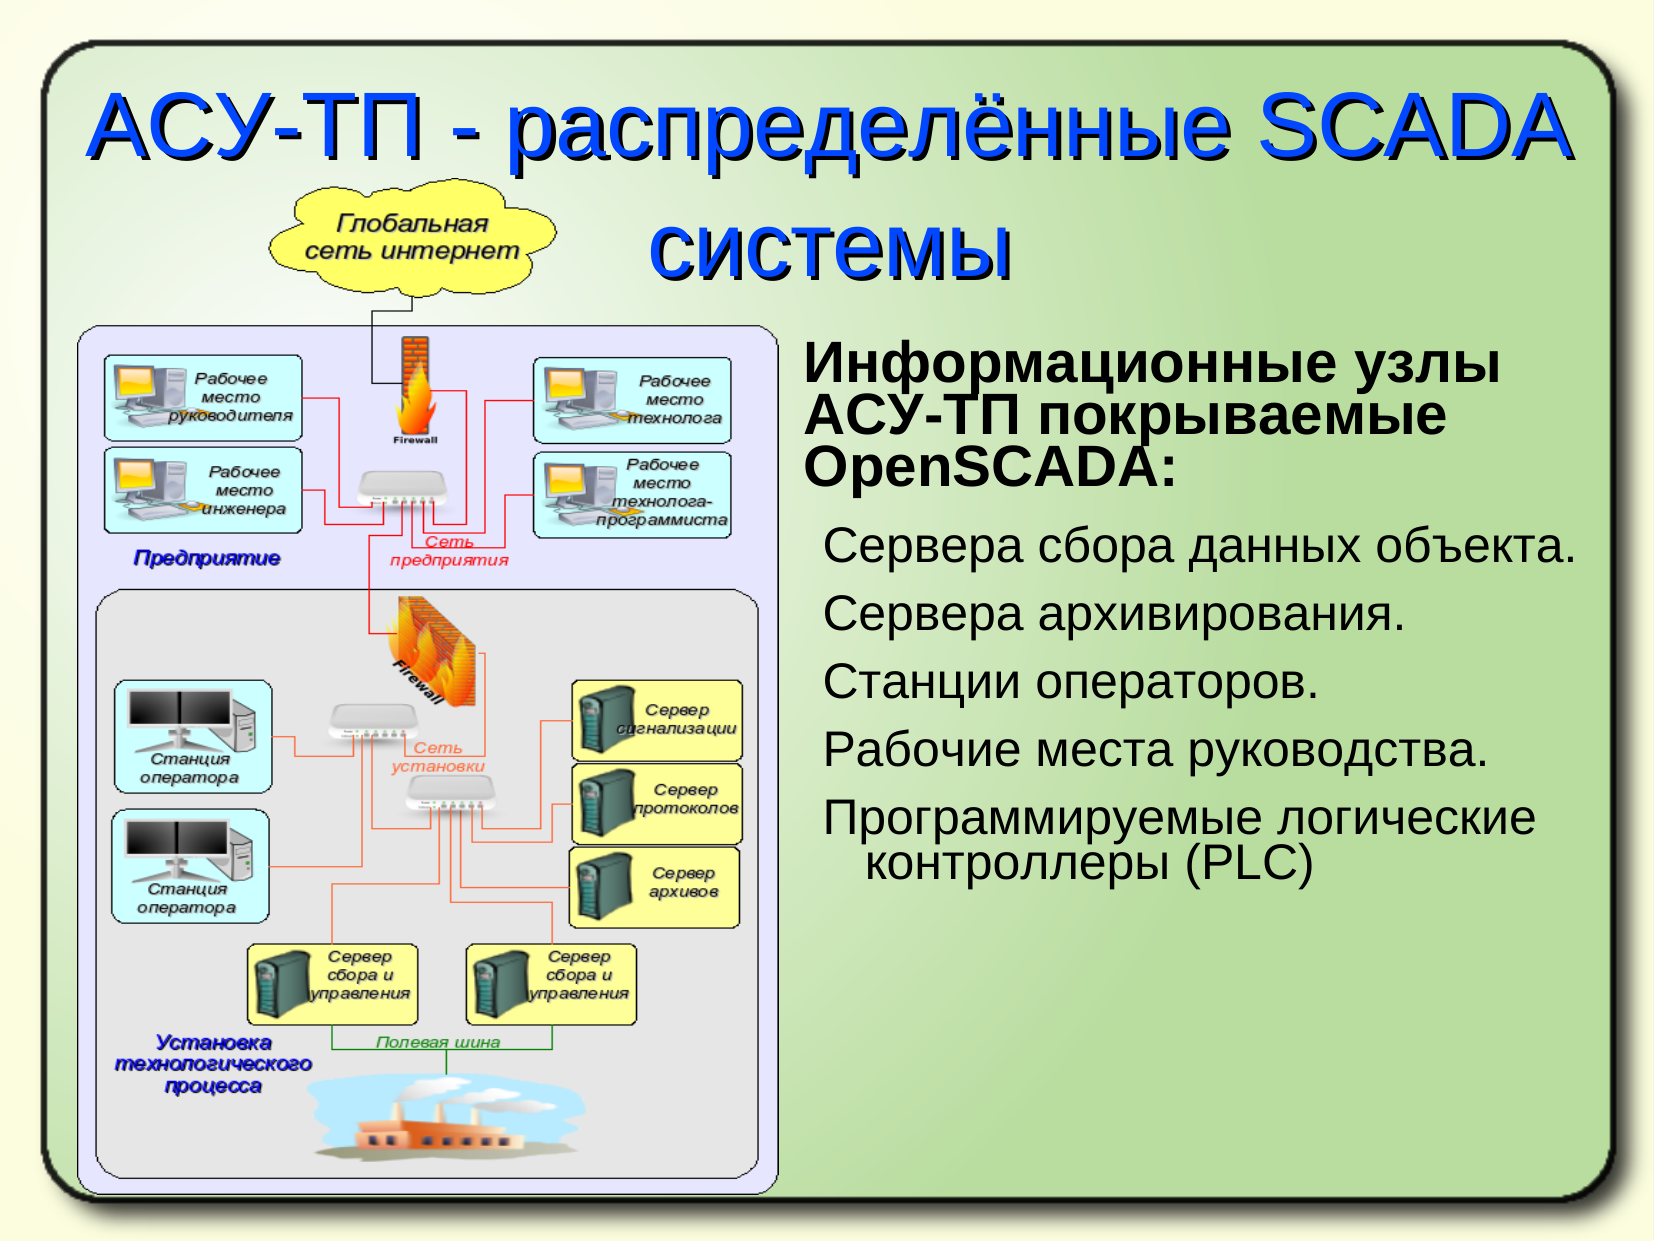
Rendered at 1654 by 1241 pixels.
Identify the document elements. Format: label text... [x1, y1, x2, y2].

text_box Информационные узлы АСУ-ТП покрываемые OpenSCADA: Сервера сбора данных объекта. Сервера архивирования. Станции операторов. Рабочие места руководства. Программируемые логические контроллеры (PLC) [789, 333, 1605, 1134]
title АСУ-ТП - распределённые SCADA системы [49, 64, 1611, 288]
picture [0, 0, 1654, 1241]
